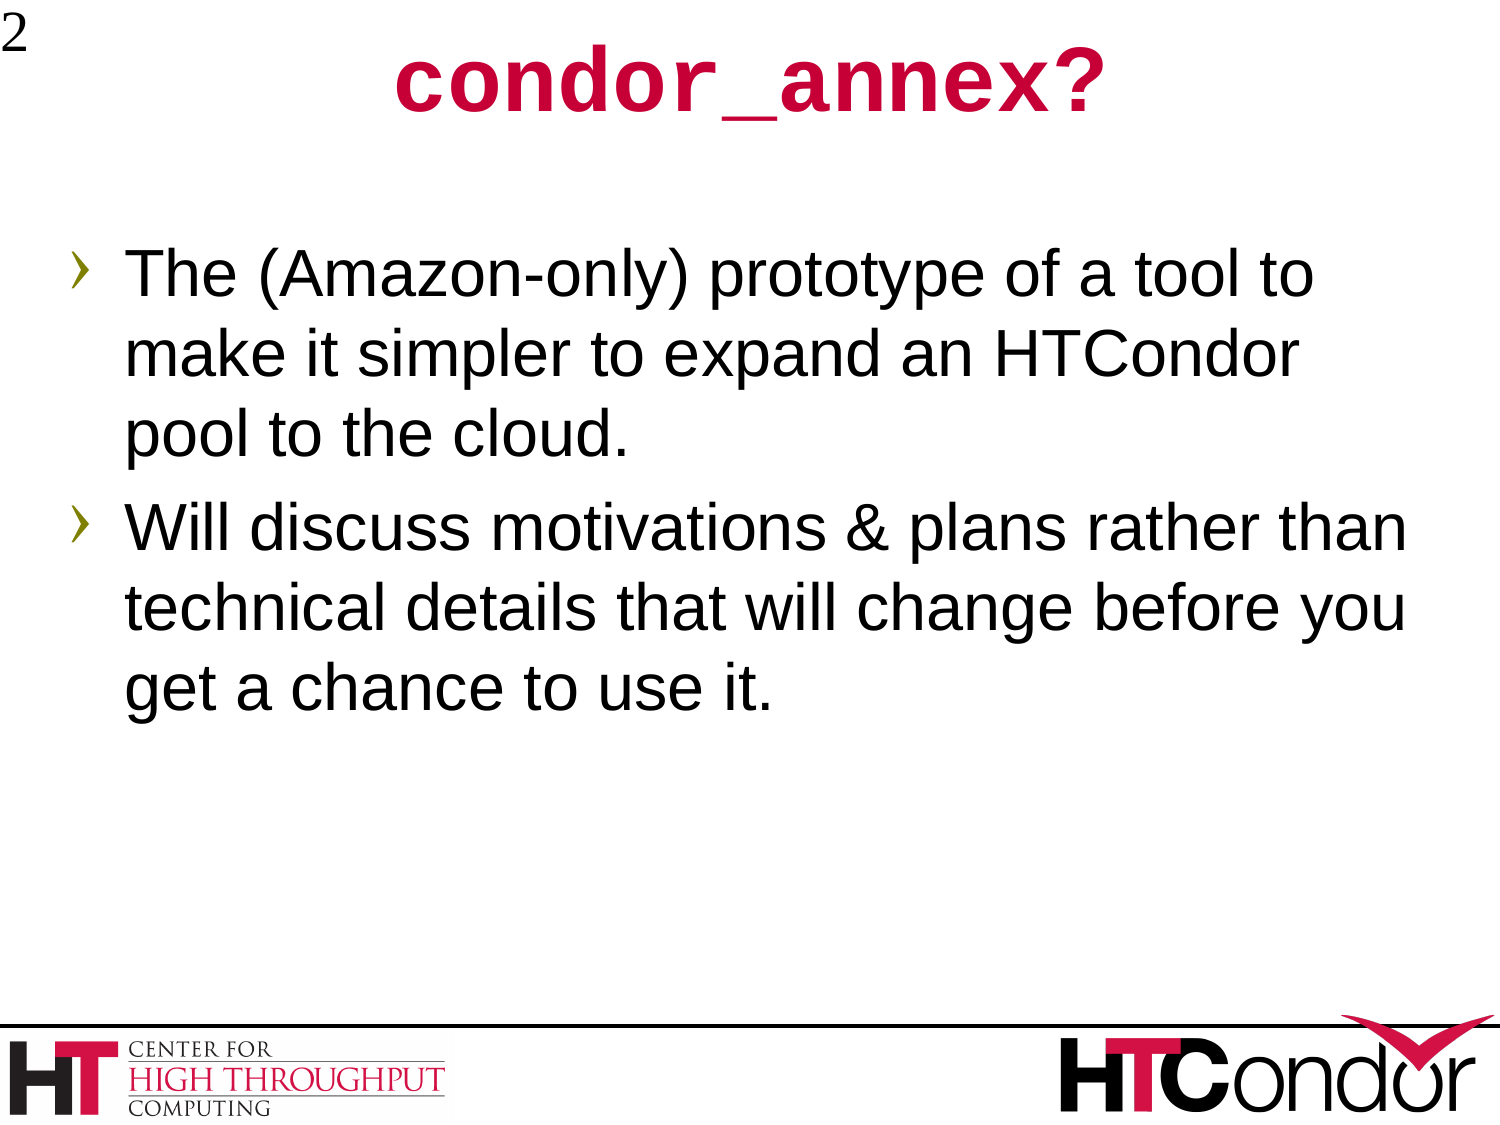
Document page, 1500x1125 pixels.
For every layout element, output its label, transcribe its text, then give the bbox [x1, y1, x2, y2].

picture [1055, 1014, 1500, 1119]
title condor_annex? [0, 0, 1500, 150]
list The (Amazon-only) prototype of a tool to make it simpler to expand an HTCondor pool to the cloud. Will discuss motivations & plans rather than technical details that will change before you get a chance to use it. [52, 222, 1431, 916]
picture [0, 1029, 454, 1125]
